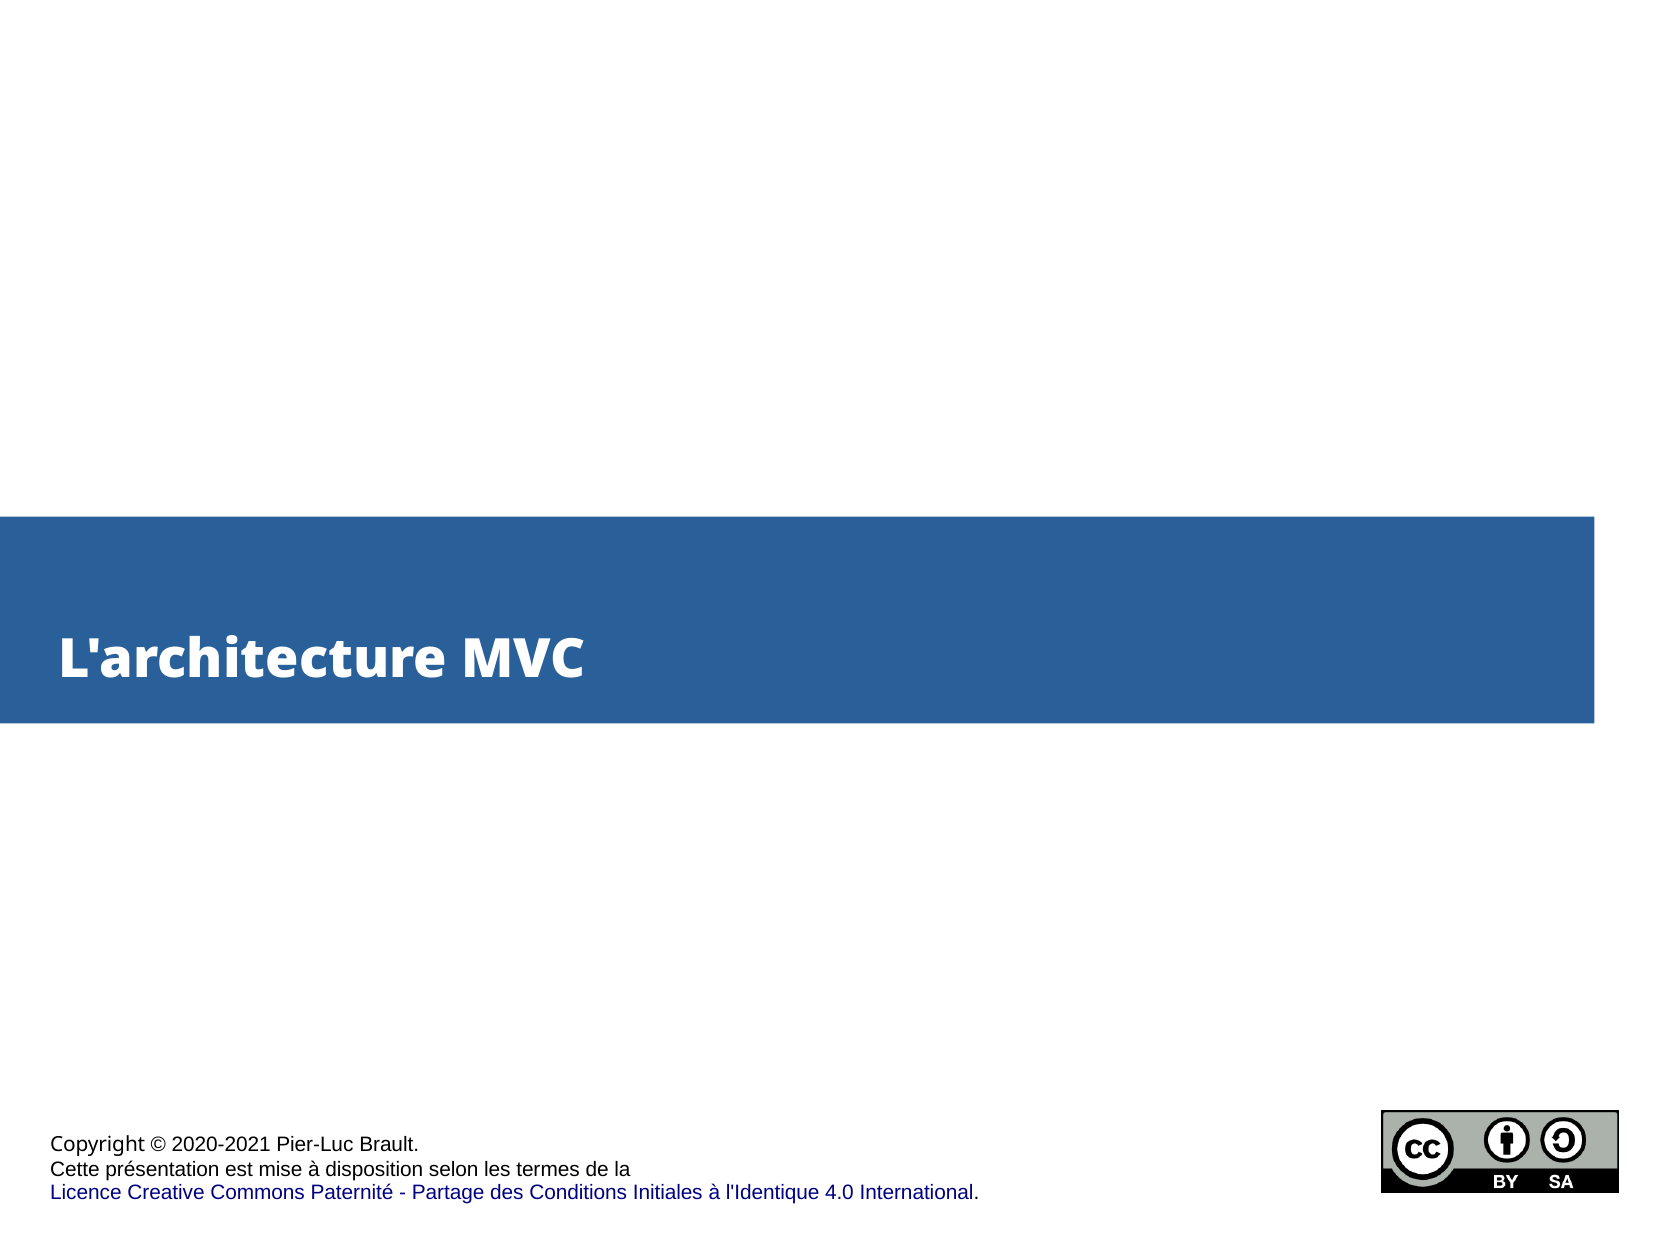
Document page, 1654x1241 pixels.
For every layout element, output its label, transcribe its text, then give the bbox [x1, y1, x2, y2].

text_box Copyright © 2020-2021 Pier-Luc Brault. Cette présentation est mise à disposition selon les termes de la Licence Creative Commons Paternité - Partage des Conditions Initiales à l'Identique 4.0 International. [35, 1122, 1099, 1214]
title L'architecture MVC [59, 546, 1595, 694]
picture [1381, 1110, 1619, 1193]
